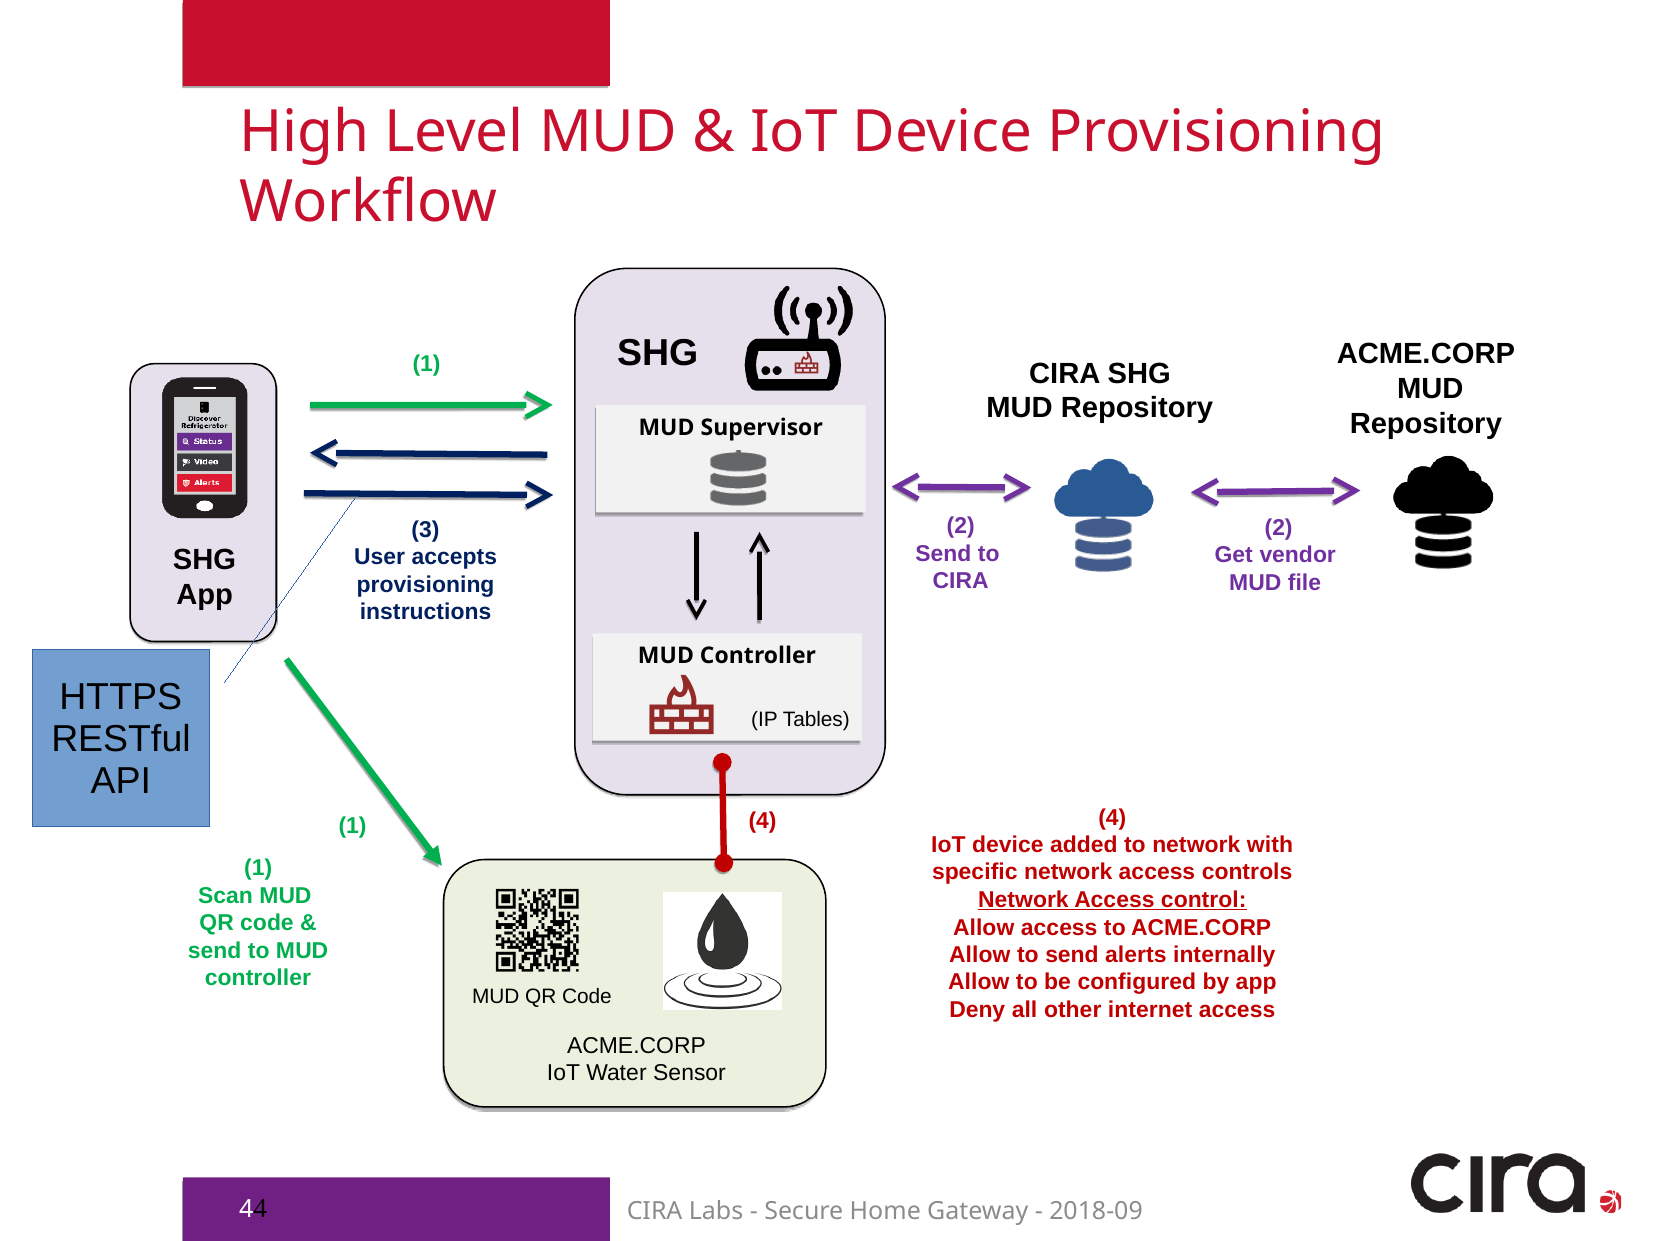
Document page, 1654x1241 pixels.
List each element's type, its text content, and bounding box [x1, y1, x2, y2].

text_box MUD Controller [592, 633, 863, 741]
text_box MUD Supervisor [595, 405, 866, 513]
picture [663, 892, 782, 1010]
text_box (4) IoT device added to network with specific network access controls Network Access control: Allow access to ACME.CORP Allow to send alerts internally Allow to be configured by app Deny all other internet access [888, 794, 1337, 1057]
text_box (2) Get vendor MUD file [1199, 505, 1358, 603]
text_box (1) Scan MUD QR code & send to MUD controller [173, 845, 344, 998]
text_box (1) [323, 803, 382, 846]
text_box HTTPS RESTful API [32, 650, 210, 827]
text_box (1) [397, 340, 456, 384]
text_box [254, 610, 277, 642]
text_box (3) User accepts provisioning instructions [339, 506, 512, 632]
text_box [574, 293, 886, 795]
text_box CIRA SHG MUD Repository [971, 346, 1229, 432]
picture [1386, 447, 1500, 579]
text_box (IP Tables) [736, 698, 865, 739]
text_box SHG [602, 320, 714, 380]
picture [1047, 432, 1160, 582]
text_box [443, 859, 826, 1107]
text_box ACME.CORP IoT Water Sensor [532, 1022, 741, 1093]
slide_number <number><number> [224, 1173, 610, 1240]
text_box ACME.CORP MUD Repository [1322, 327, 1530, 447]
picture [698, 450, 773, 516]
picture [738, 277, 859, 399]
title High Level MUD & IoT Device Provisioning Workflow [224, 86, 1568, 293]
footer CIRA Labs - Secure Home Gateway - 2018-09 [611, 1175, 1446, 1241]
text_box SHG App [158, 532, 252, 618]
picture [1411, 1153, 1622, 1213]
text_box MUD QR Code [457, 975, 627, 1015]
text_box [130, 363, 277, 642]
picture [642, 665, 721, 744]
picture [484, 877, 590, 975]
text_box (4) [733, 798, 792, 841]
text_box (2) Send to CIRA [900, 503, 1021, 601]
picture [158, 373, 251, 522]
